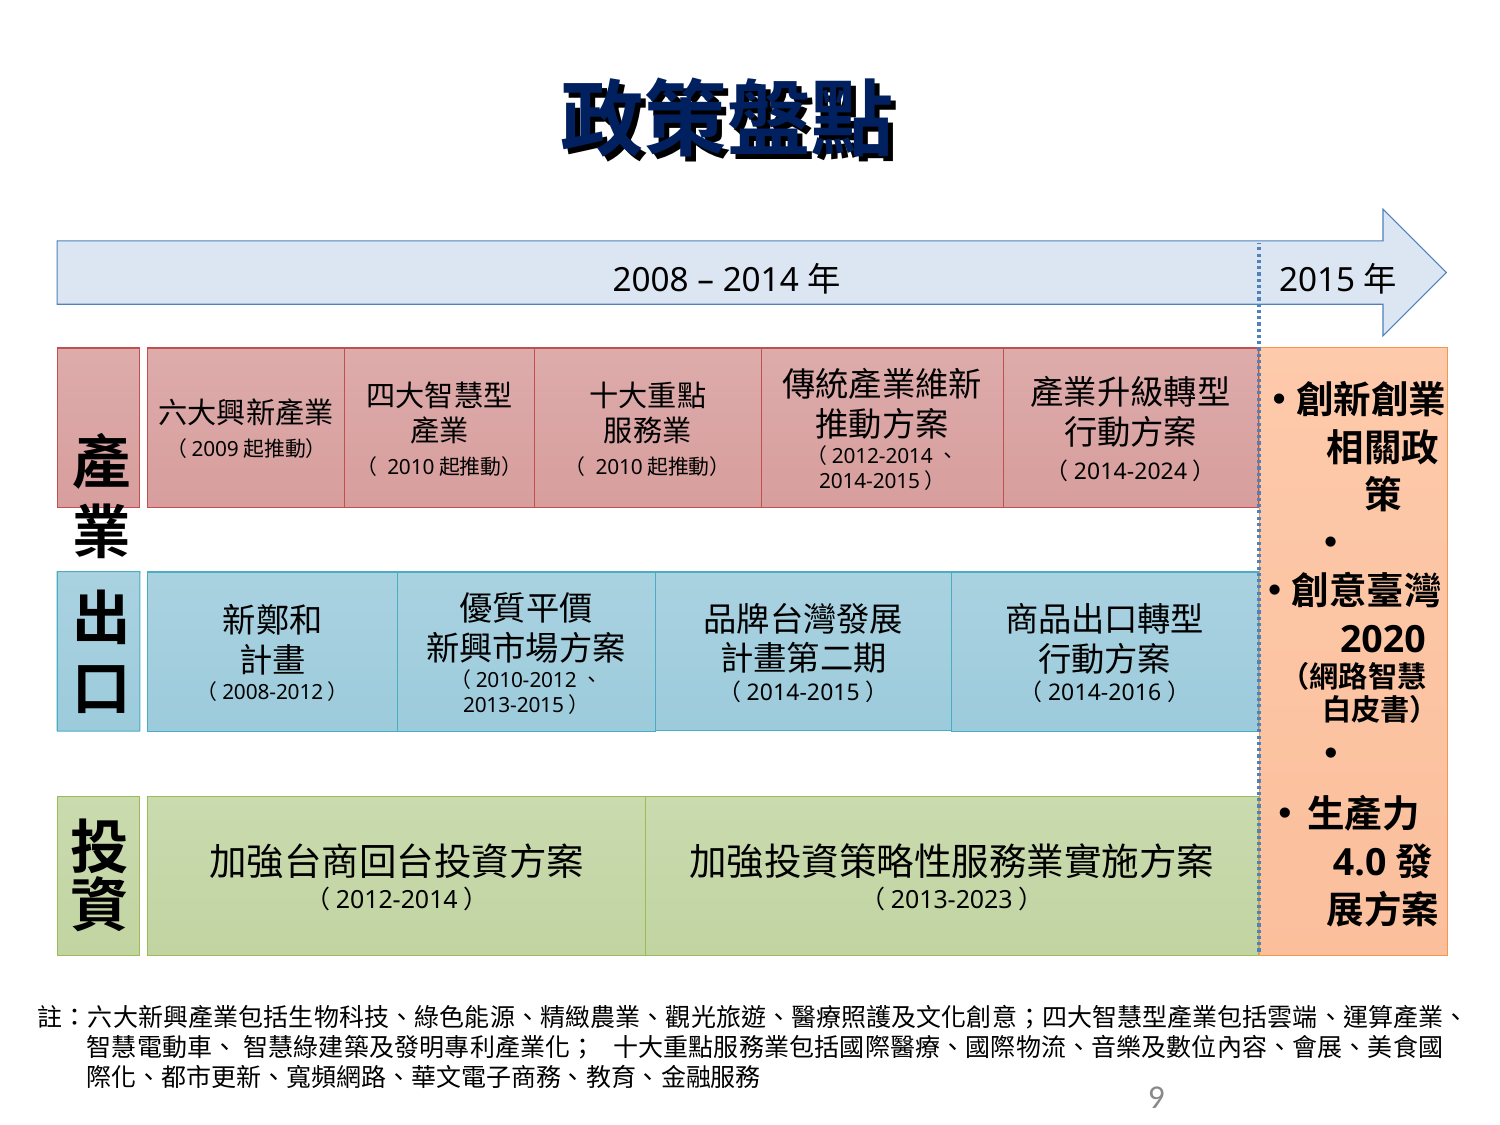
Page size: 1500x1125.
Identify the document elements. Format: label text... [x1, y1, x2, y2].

text_box 產業升級轉型行動方案 （2014-2024） [1003, 348, 1258, 508]
title 政策盤點 [0, 52, 1461, 192]
text_box 2015年 [1214, 250, 1461, 306]
text_box 投資 [57, 796, 140, 956]
text_box [1383, 306, 1413, 336]
text_box 四大智慧型 產業 （ 2010起推動） [345, 348, 534, 508]
text_box 創新創業相關政策 創意臺灣2020 （網路智慧 白皮書） 生產力4.0發展方案 [1259, 348, 1448, 956]
text_box 產業 [57, 348, 140, 508]
text_box 品牌台灣發展 計畫第二期 （2014-2015） [655, 572, 952, 731]
text_box 加強台商回台投資方案（2012-2014） [148, 796, 646, 956]
text_box 商品出口轉型 行動方案 （2014-2016） [952, 572, 1258, 732]
text_box 六大興新產業 （2009起推動） [148, 348, 345, 508]
text_box 2008 – 2014年 [219, 250, 1214, 306]
text_box 加強投資策略性服務業實施方案 （2013-2023） [646, 796, 1258, 956]
text_box 十大重點 服務業 （ 2010起推動） [534, 348, 761, 508]
text_box 新鄭和 計畫 （2008-2012） [148, 572, 397, 732]
text_box 出口 [57, 571, 140, 732]
text_box [57, 209, 1424, 305]
text_box 9 [1132, 1065, 1483, 1125]
text_box 註：六大新興產業包括生物科技、綠色能源、精緻農業、觀光旅遊、醫療照護及文化創意；四大智慧型產業包括雲端、運算產業、智慧電動車、 智慧綠建築及發明專利產業化； 十大重點服務業包括國際醫療、國際物流、音樂及數位內容、會展、美食國際化、都市更新、寬頻網路、華文電子商務、教育、金融服務 [22, 993, 1461, 1100]
text_box 優質平價 新興市場方案 （2010-2012、 2013-2015） [397, 572, 655, 732]
text_box 傳統產業維新推動方案 （2012-2014、 2014-2015） [761, 348, 1003, 508]
